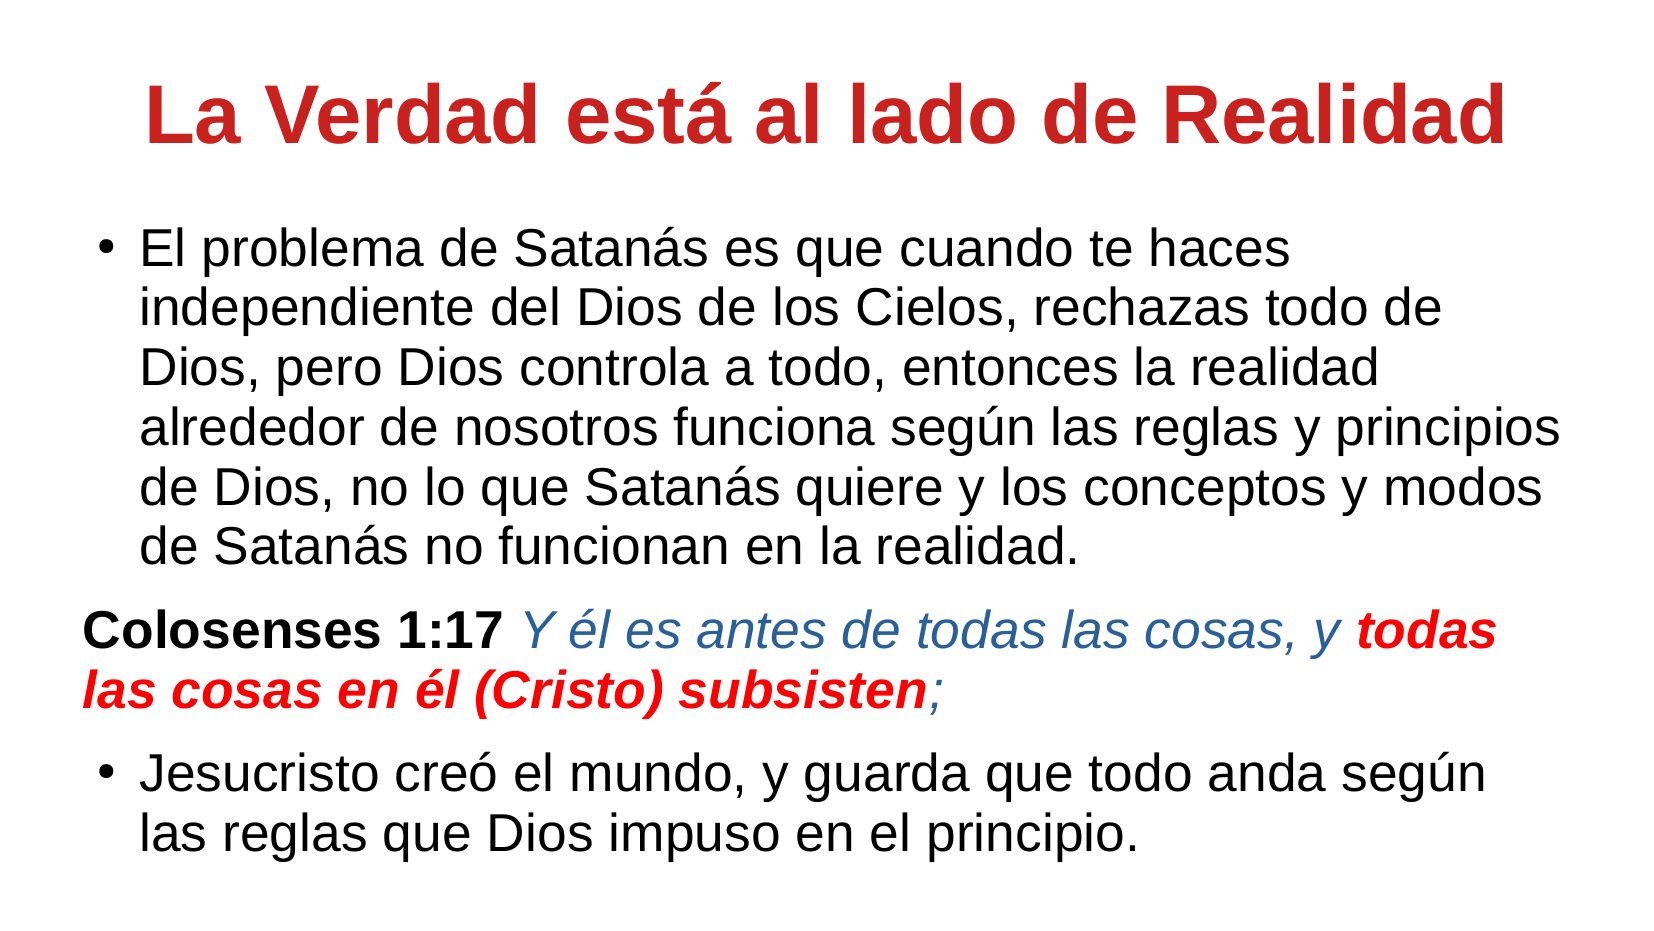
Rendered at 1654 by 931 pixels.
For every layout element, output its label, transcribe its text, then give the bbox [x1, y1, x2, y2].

list El problema de Satanás es que cuando te haces independiente del Dios de los Cielos, rechazas todo de Dios, pero Dios controla a todo, entonces la realidad alrededor de nosotros funciona según las reglas y principios de Dios, no lo que Satanás quiere y los conceptos y modos de Satanás no funcionan en la realidad. Colosenses 1:17 Y él es antes de todas las cosas, y todas las cosas en él (Cristo) subsisten; Jesucristo creó el mundo, y guarda que todo anda según las reglas que Dios impuso en el principio. [82, 217, 1571, 886]
title La Verdad está al lado de Realidad [82, 37, 1571, 193]
